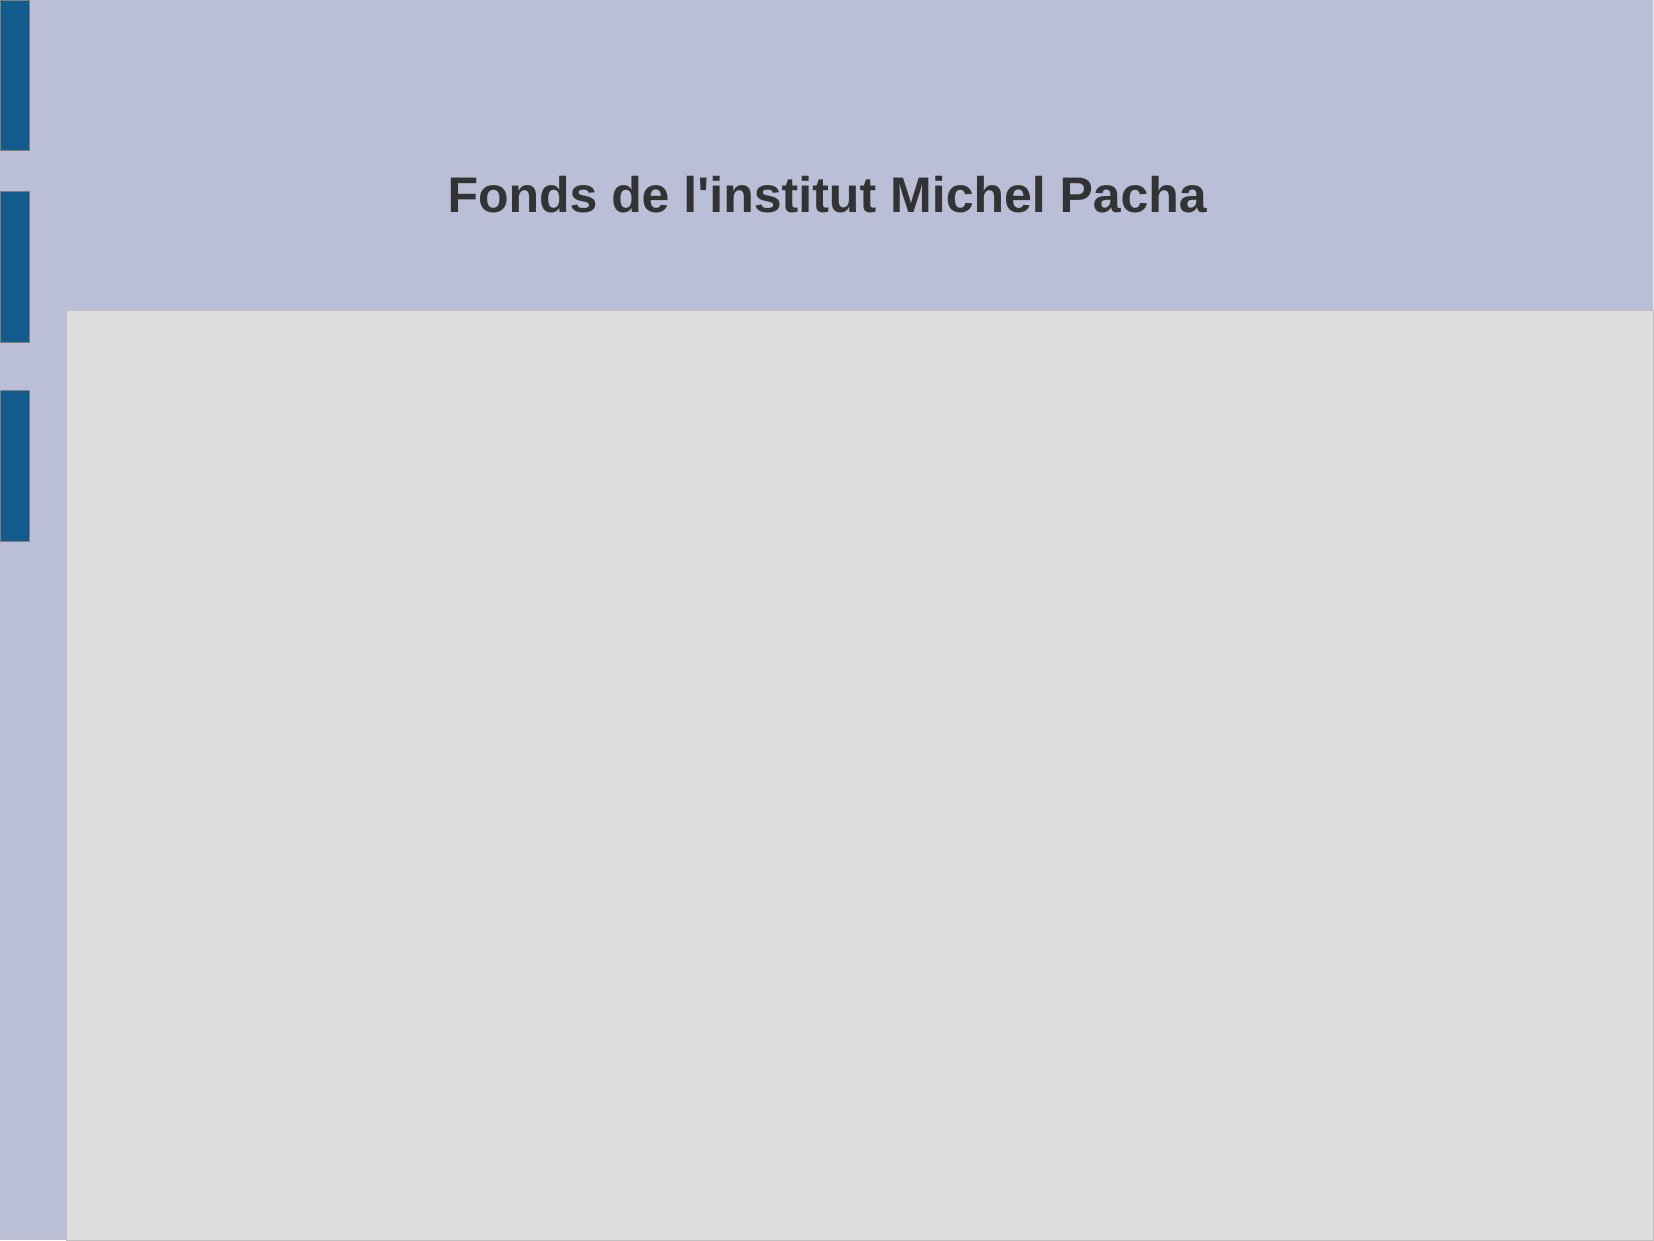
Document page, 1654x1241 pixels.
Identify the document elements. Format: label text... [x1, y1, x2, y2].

title Fonds de l'institut Michel Pacha [121, 91, 1534, 299]
